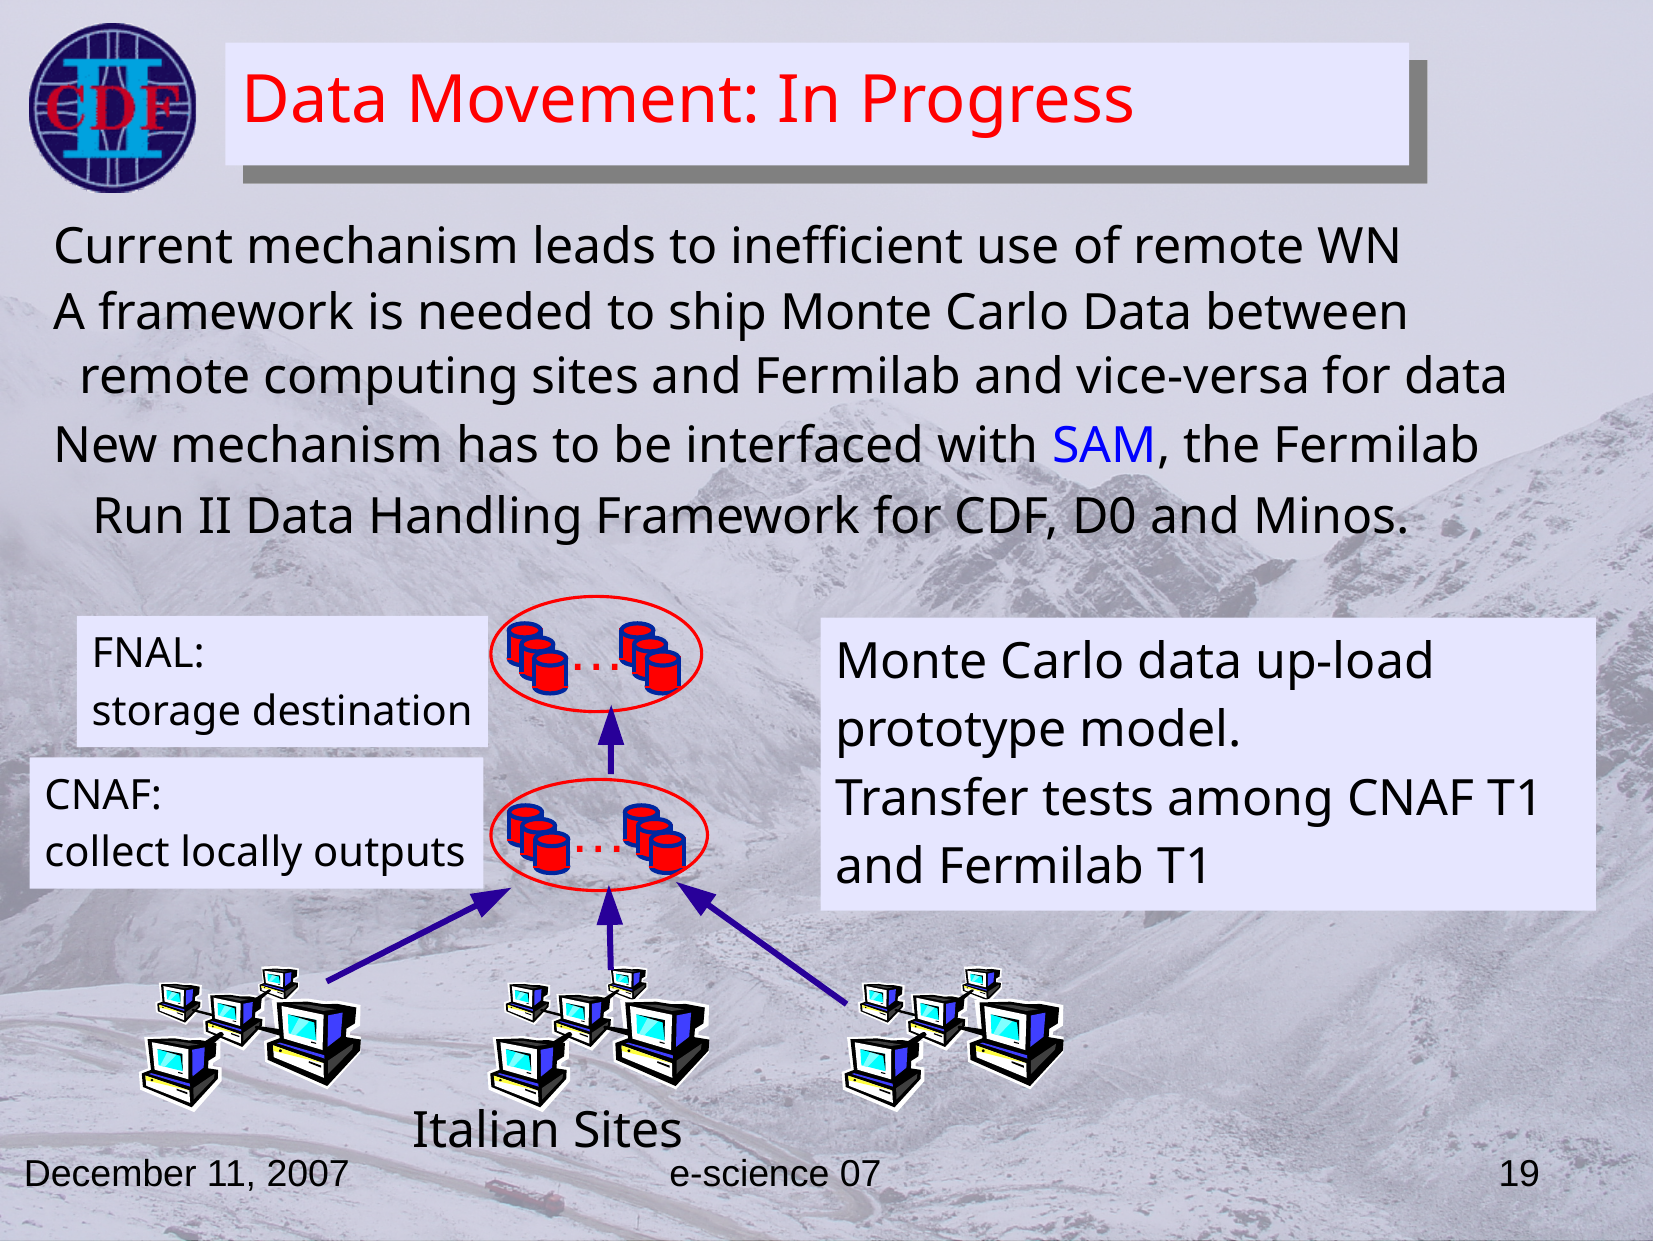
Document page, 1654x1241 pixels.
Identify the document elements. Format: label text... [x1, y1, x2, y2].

text_box … [554, 792, 641, 873]
picture [29, 23, 198, 193]
text_box [0, 0, 1653, 1241]
picture [487, 966, 710, 1086]
text_box <number> [1483, 1145, 1653, 1229]
text_box … [552, 609, 637, 691]
text_box CNAF: collect locally outputs [29, 757, 484, 889]
text_box Monte Carlo data up-load prototype model. Transfer tests among CNAF T1 and Fermilab T1 [820, 617, 1596, 911]
text_box e-science 07 [655, 1144, 896, 1229]
text_box FNAL: storage destination [76, 615, 485, 748]
picture [138, 965, 361, 1113]
text_box Italian Sites [397, 1086, 723, 1171]
text_box December 11, 2007 [11, 1144, 362, 1229]
text_box Data Movement: In Progress [225, 42, 1410, 166]
text_box Current mechanism leads to inefficient use of remote WN A framework is needed to ship Monte Carlo Data between remote computing sites and Fermilab and vice-versa for data New mechanism has to be interfaced with SAM, the Fermilab Run II Data Handling Framework for CDF, D0 and Minos. [25, 207, 1653, 566]
picture [841, 966, 1064, 1113]
